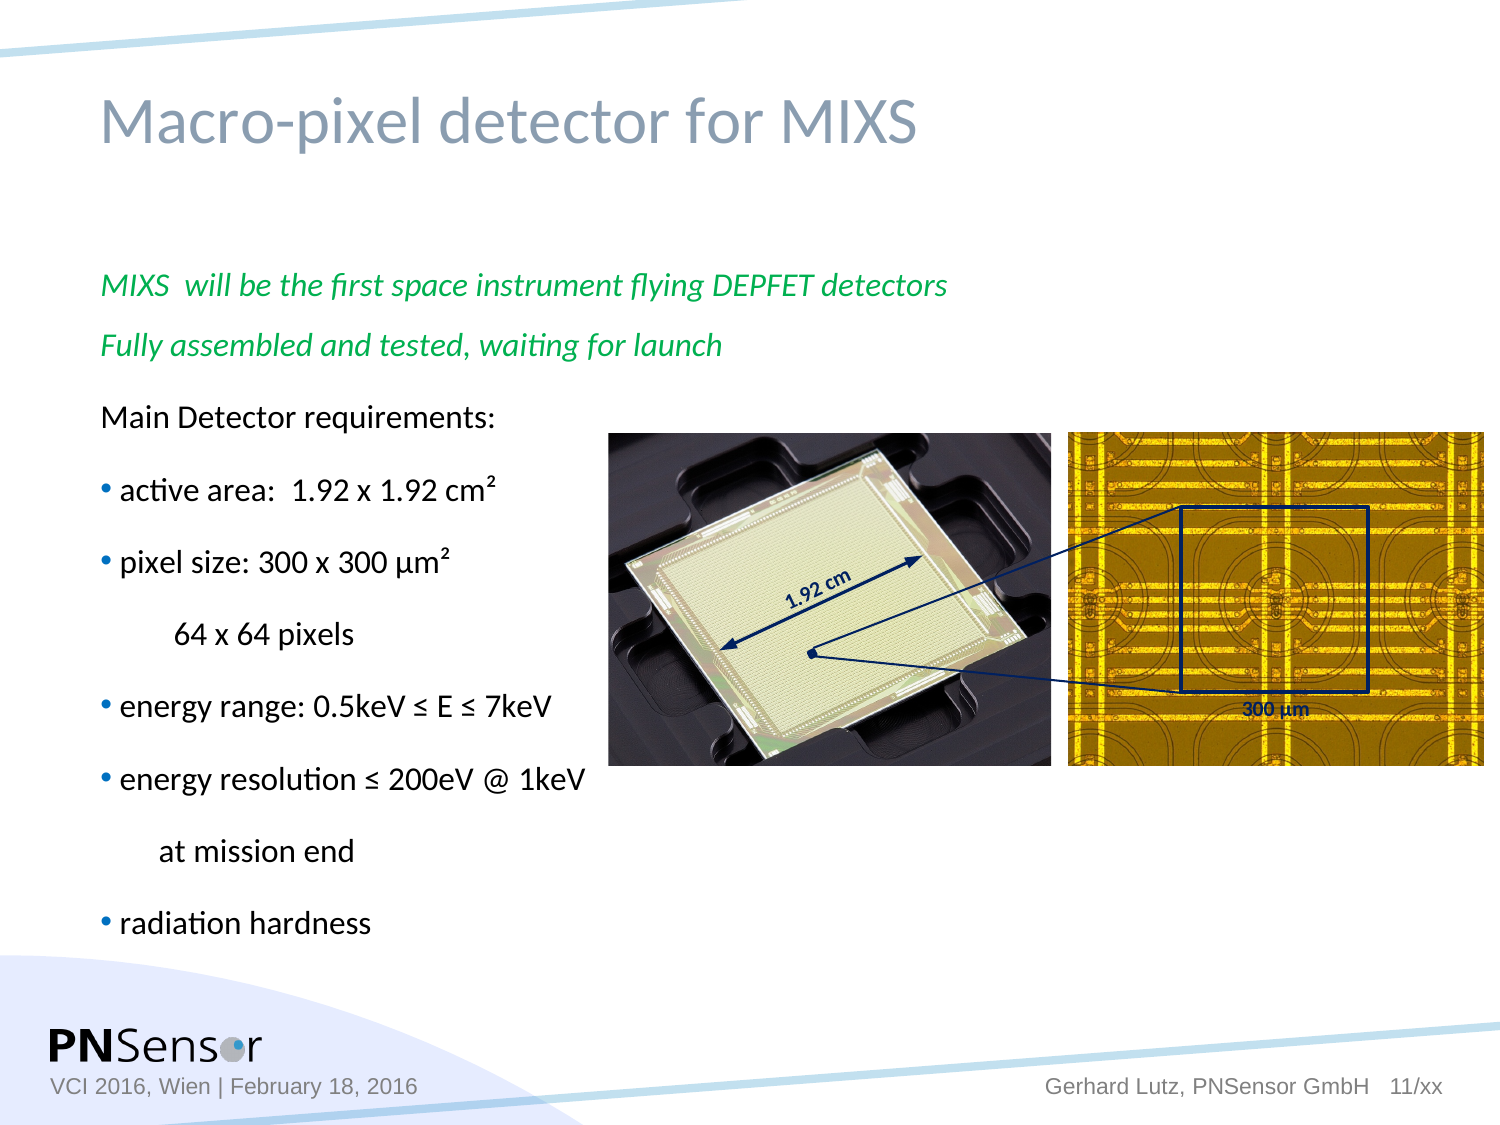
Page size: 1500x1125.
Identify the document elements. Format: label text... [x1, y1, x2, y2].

picture [608, 433, 1052, 766]
text_box [808, 650, 816, 655]
picture [1068, 509, 1179, 691]
picture [1183, 509, 1366, 690]
list MIXS will be the first space instrument flying DEPFET detectors Fully assembled and tested, waiting for launch Main Detector requirements: active area: 1.92 x 1.92 cm² pixel size: 300 x 300 µm² 64 x 64 pixels energy range: 0.5keV ≤ E ≤ 7keV energy resolution ≤ 200eV @ 1keV at mission end radiation hardness [100, 243, 1426, 986]
picture [1068, 432, 1484, 766]
text_box 300 µm [1226, 687, 1326, 730]
text_box 1.92 cm [730, 531, 904, 644]
title Macro-pixel detector for MIXS [99, 76, 1426, 265]
